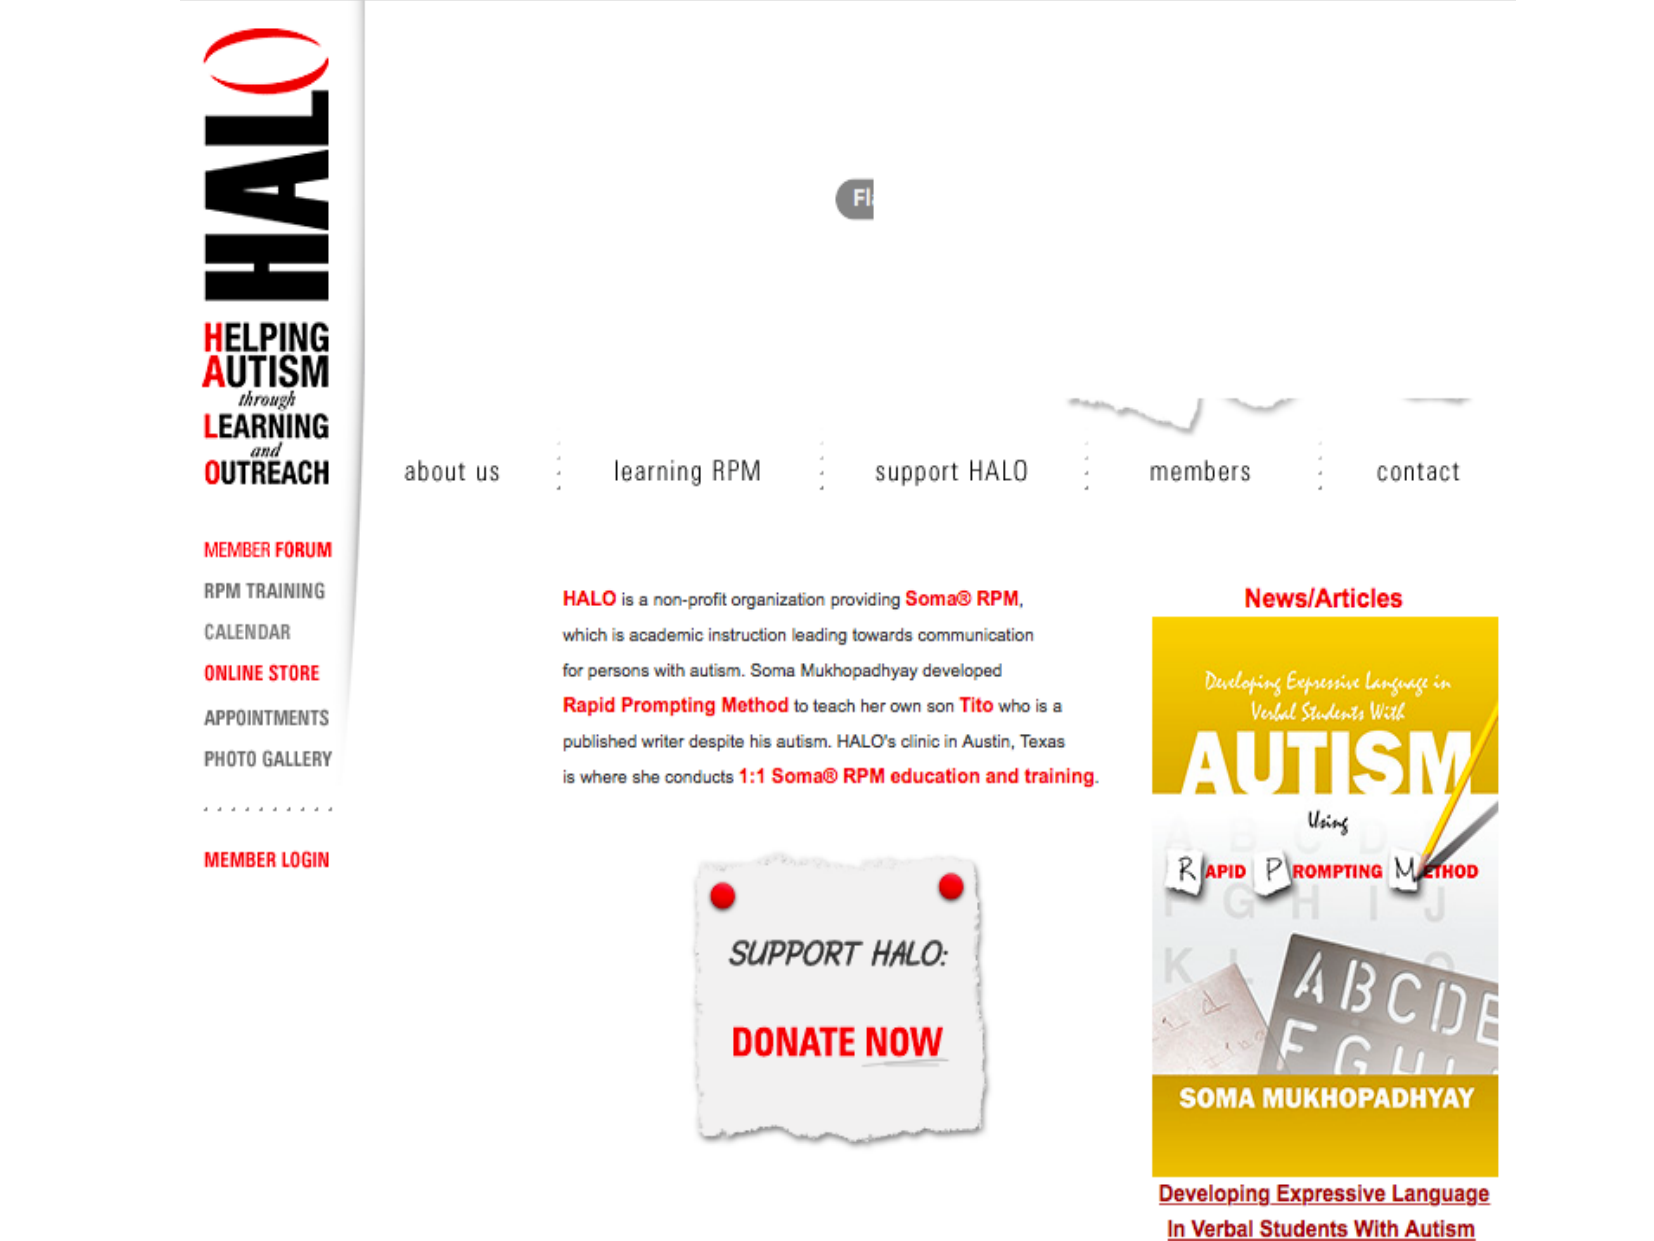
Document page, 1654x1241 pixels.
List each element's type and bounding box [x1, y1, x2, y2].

picture [180, 0, 1516, 1241]
